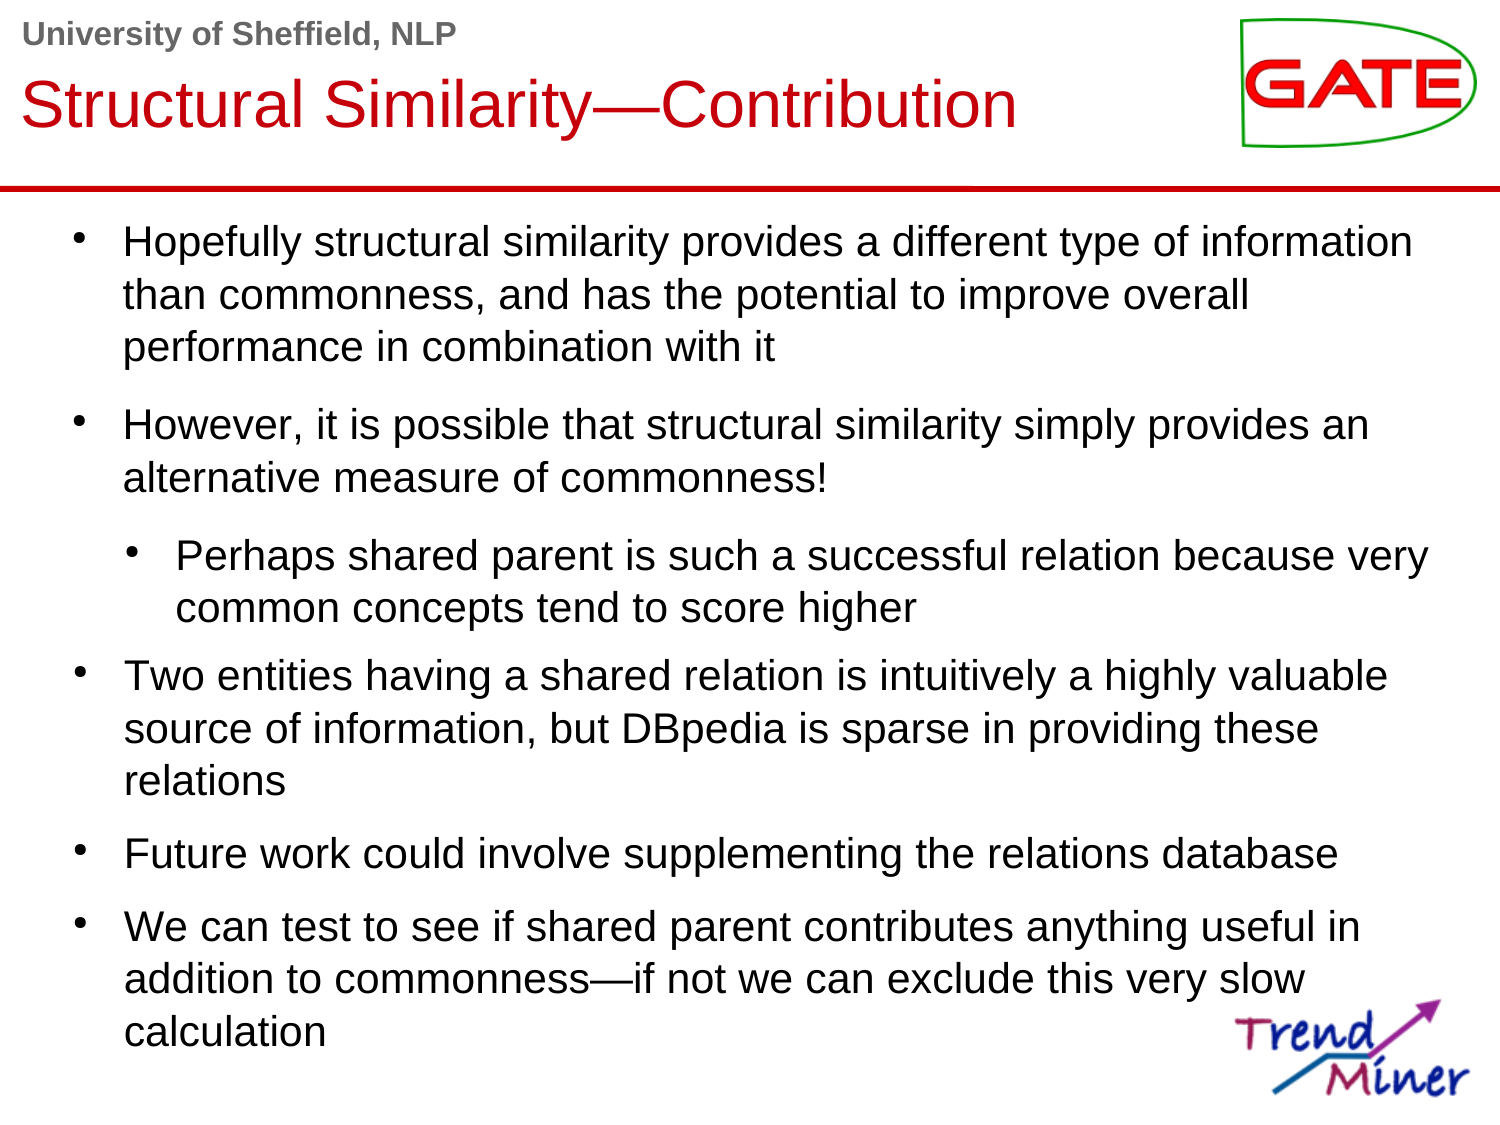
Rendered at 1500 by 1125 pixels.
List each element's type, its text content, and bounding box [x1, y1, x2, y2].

title Structural Similarity—Contribution [20, 45, 1240, 166]
list Hopefully structural similarity provides a different type of information than commonness, and has the potential to improve overall performance in combination with it However, it is possible that structural similarity simply provides an alternative measure of commonness! Perhaps shared parent is such a successful relation because very common concepts tend to score higher Two entities having a shared relation is intuitively a highly valuable source of information, but DBpedia is sparse in providing these relations Future work could involve supplementing the relations database We can test to see if shared parent contributes anything useful in addition to commonness—if not we can exclude this very slow calculation [23, 212, 1477, 1063]
picture [1204, 992, 1496, 1118]
picture [1240, 18, 1477, 148]
